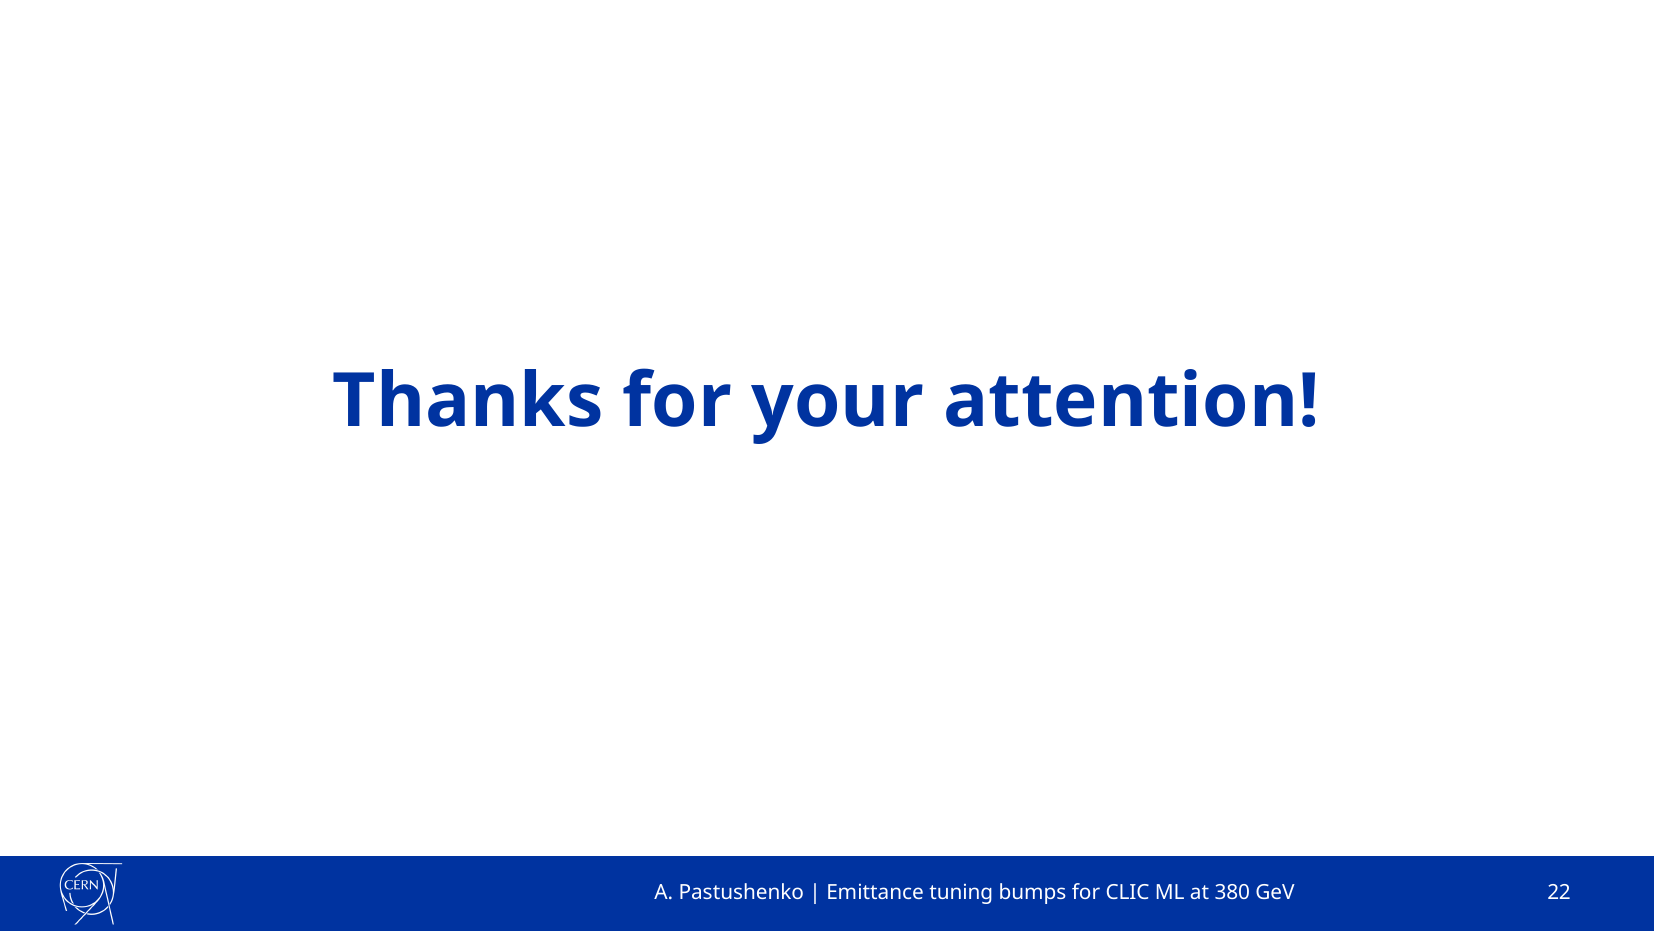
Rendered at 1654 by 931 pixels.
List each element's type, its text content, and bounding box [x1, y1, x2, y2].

subtitle Thanks for your attention! [82, 37, 1571, 757]
picture [56, 859, 127, 928]
